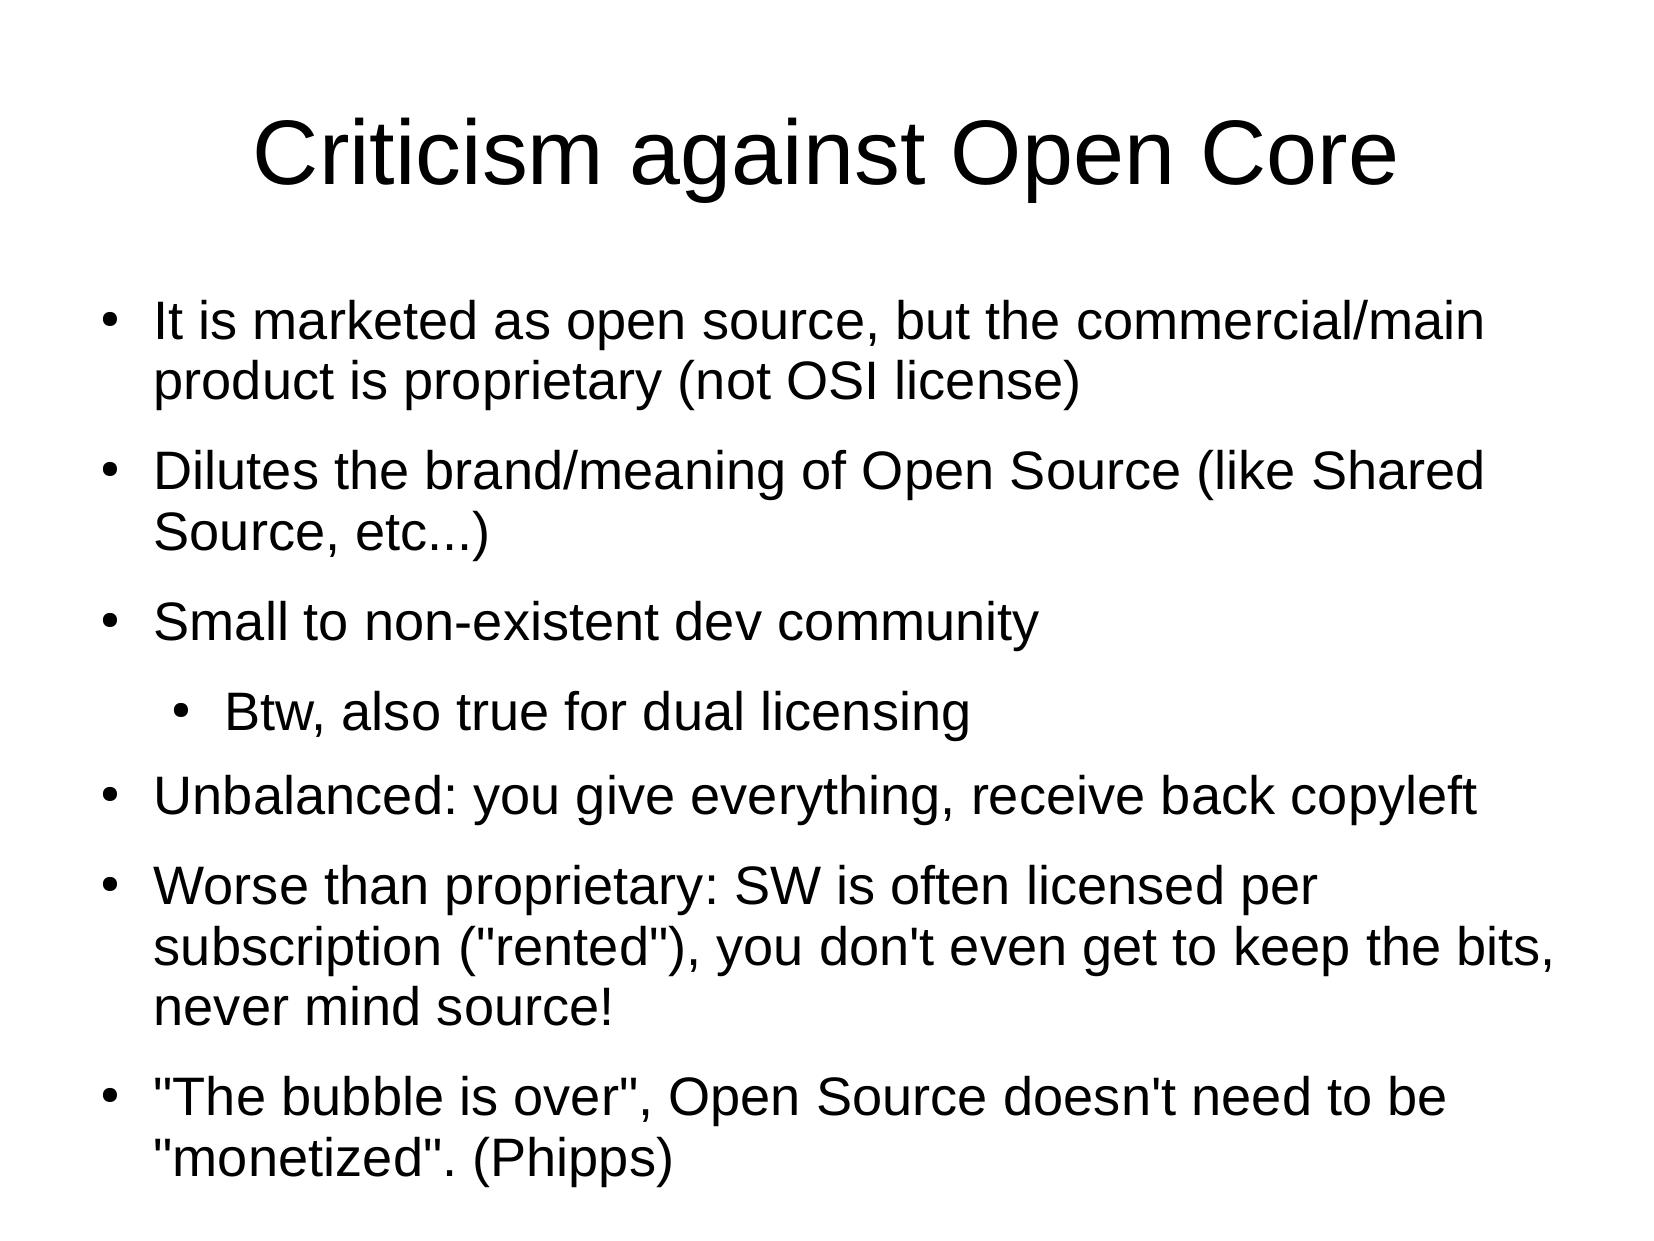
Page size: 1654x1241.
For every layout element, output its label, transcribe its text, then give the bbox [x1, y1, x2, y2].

list It is marketed as open source, but the commercial/main product is proprietary (not OSI license) Dilutes the brand/meaning of Open Source (like Shared Source, etc...) Small to non-existent dev community Btw, also true for dual licensing Unbalanced: you give everything, receive back copyleft Worse than proprietary: SW is often licensed per subscription ("rented"), you don't even get to keep the bits, never mind source! "The bubble is over", Open Source doesn't need to be "monetized". (Phipps) [82, 290, 1571, 1241]
title Criticism against Open Core [82, 56, 1571, 250]
